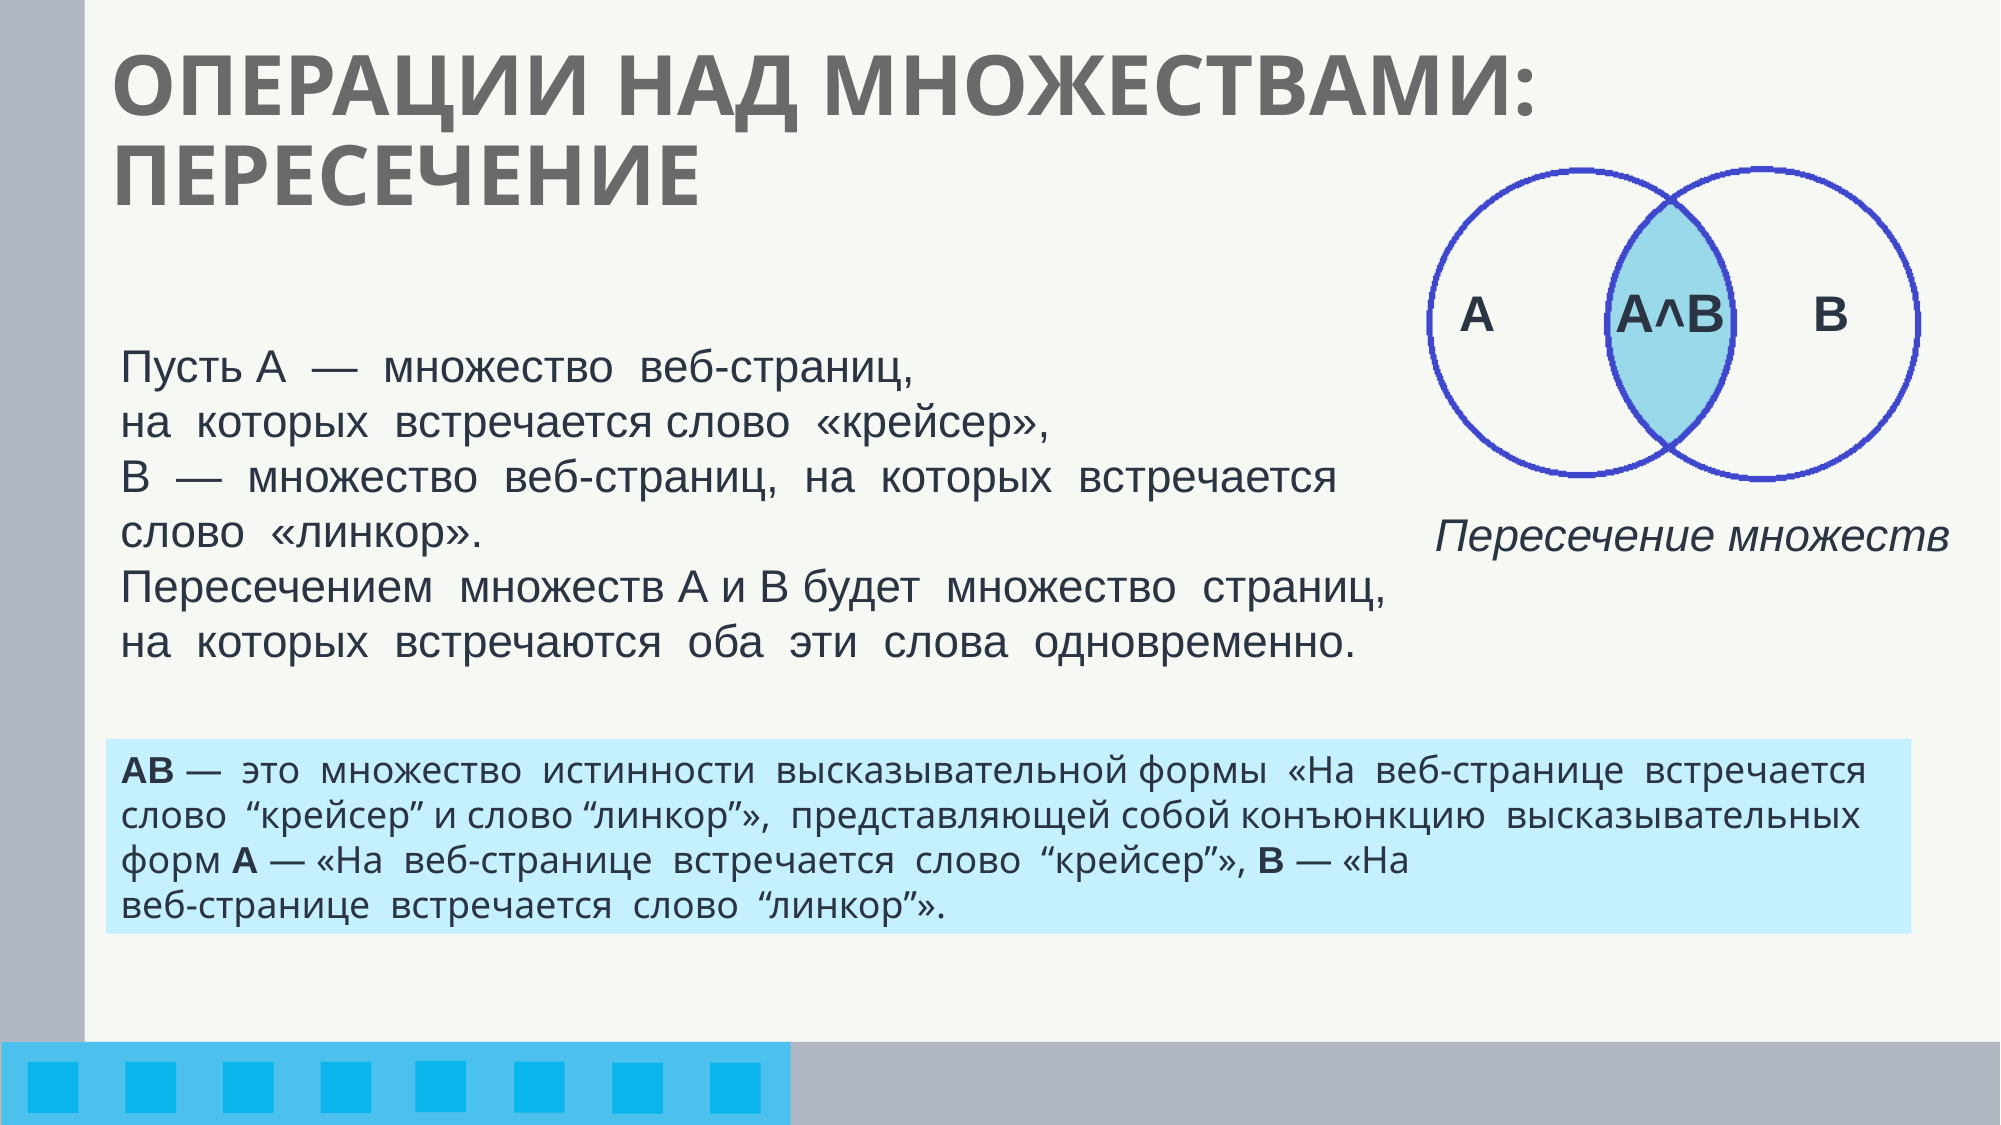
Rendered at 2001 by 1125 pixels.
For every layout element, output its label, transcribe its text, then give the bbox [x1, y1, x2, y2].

text_box Пусть А — множество веб-­страниц, на которых встречается слово «крейсер», В — множество веб­-страниц, на которых встре­чается слово «линкор». Пересечением множеств А и В будет множество страниц, на которых встречаются оба эти слова одновременно. [105, 329, 1498, 675]
text_box АВ — это множество истинности высказывательной формы «На веб-странице встречается слово “крейсер” и слово “линкор”», представляющей собой конъюнкцию высказывательных форм А — «На веб-странице встречается слово “крейсер”», В — «На веб-странице встречается слово “линкор”». [105, 738, 1912, 934]
title ОПЕРАЦИИ НАД МНОЖЕСТВАМИ: ПЕРЕСЕЧЕНИЕ [95, 25, 1877, 243]
text_box A [1468, 322, 1486, 329]
picture [1417, 158, 1931, 496]
text_box A [1472, 303, 1482, 317]
text_box А˄В [1600, 271, 1743, 352]
text_box Пересечение множеств [1498, 498, 1997, 568]
text_box A [1444, 274, 1516, 350]
text_box B [1799, 274, 1870, 350]
